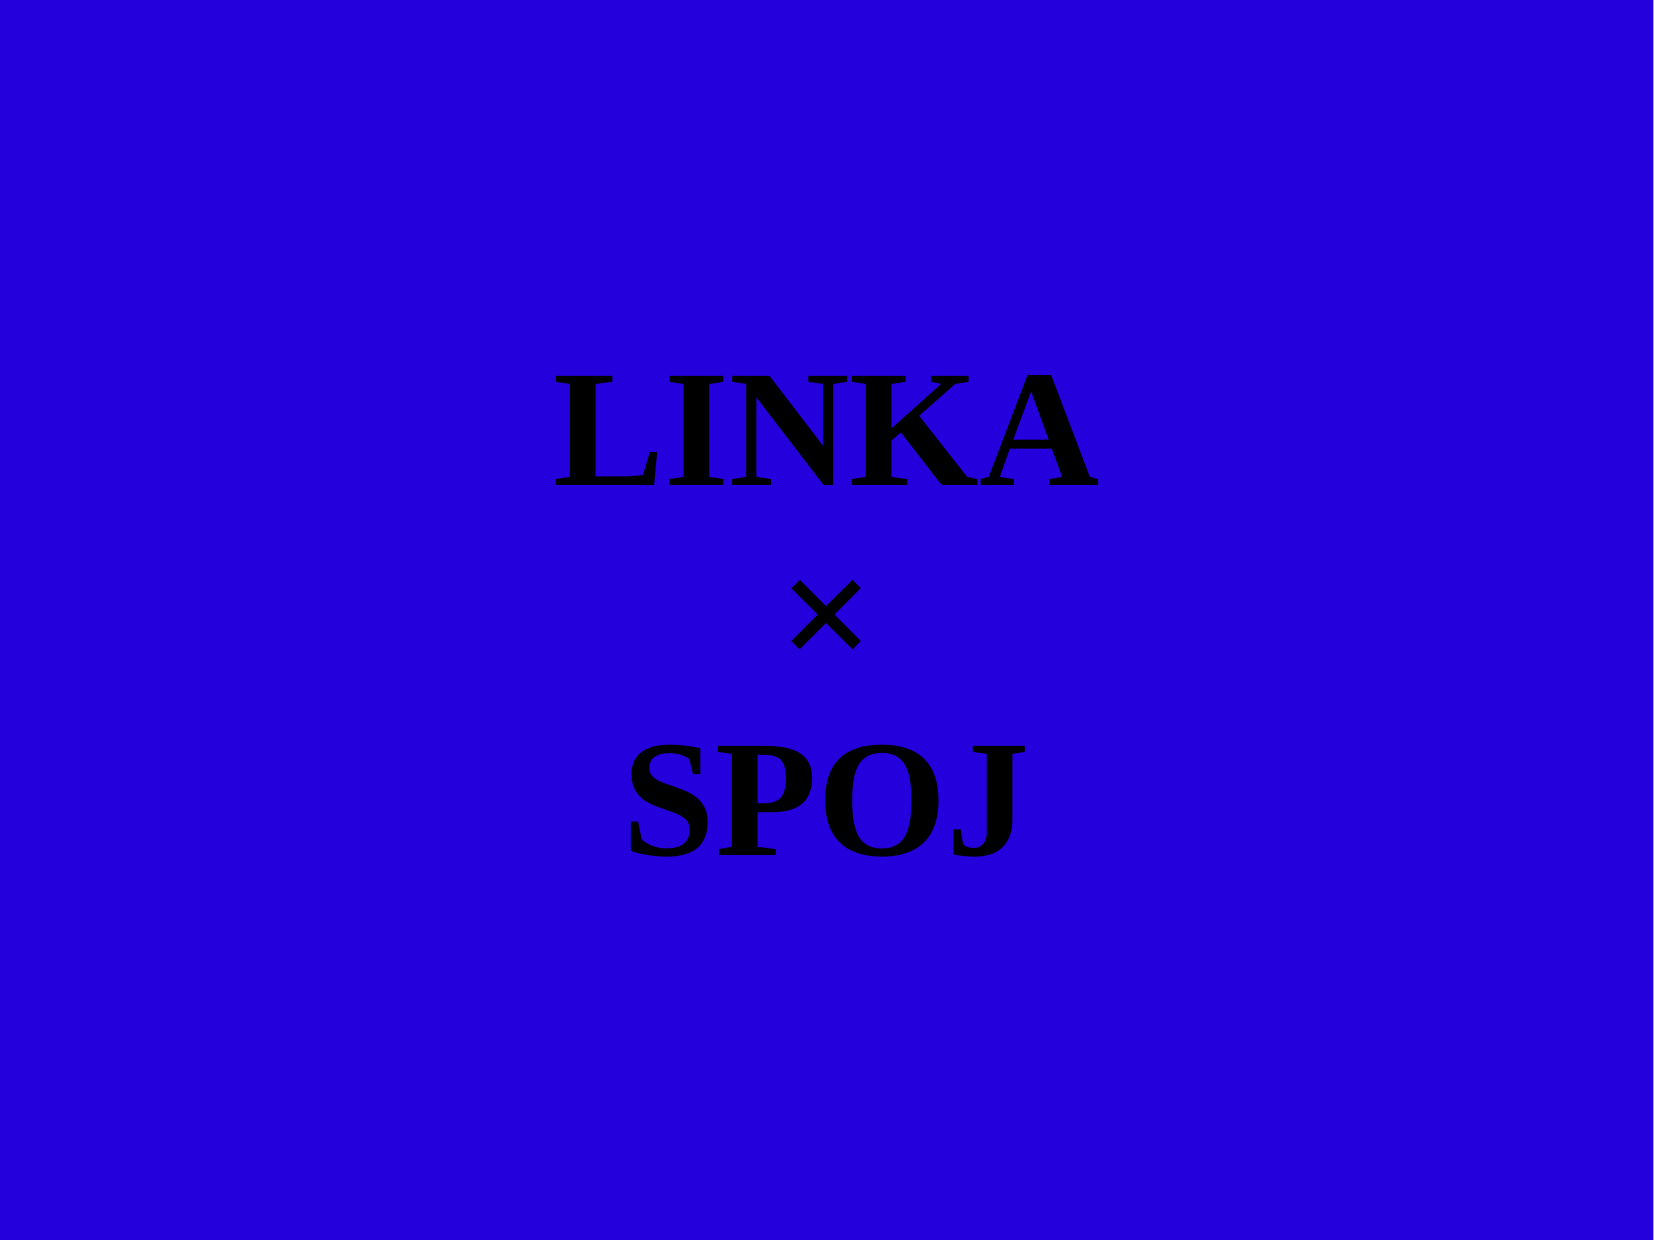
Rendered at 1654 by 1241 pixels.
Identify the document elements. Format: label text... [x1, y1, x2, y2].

text_box LINKA × SPOJ [538, 329, 1116, 899]
